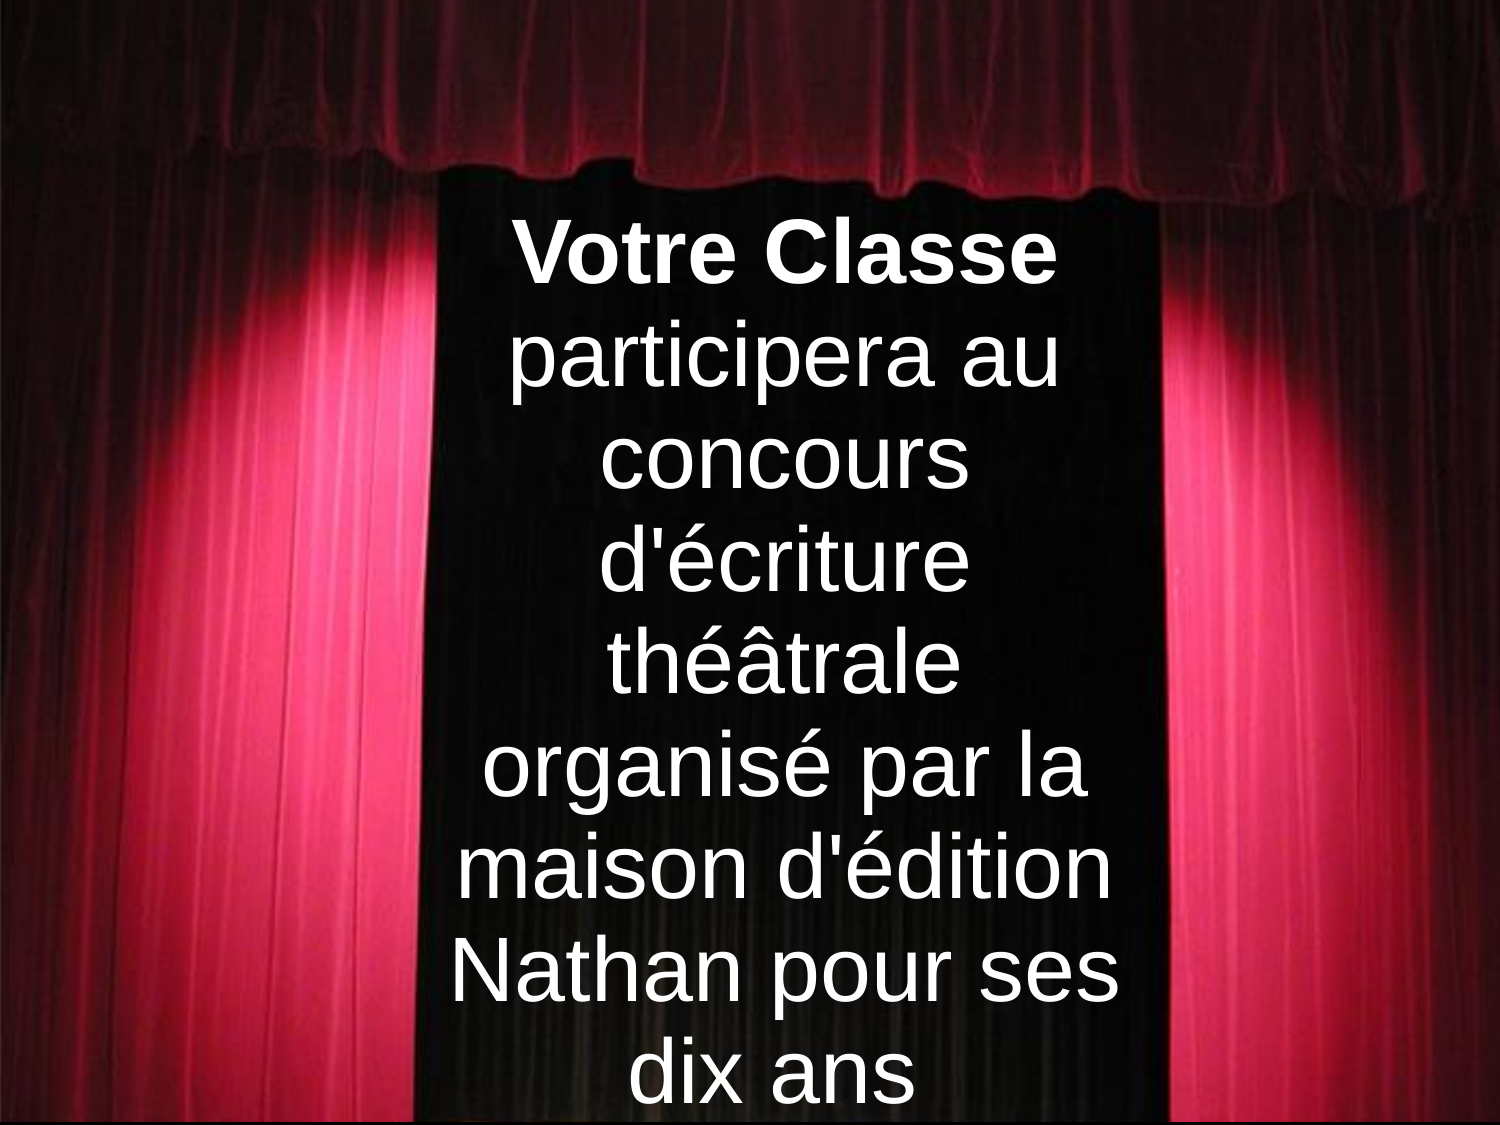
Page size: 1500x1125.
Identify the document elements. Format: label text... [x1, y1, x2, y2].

picture [0, 0, 1500, 1122]
subtitle Votre Classe participera au concours d'écriture théâtrale organisé par la maison d'édition Nathan pour ses dix ans [425, 200, 1146, 1124]
